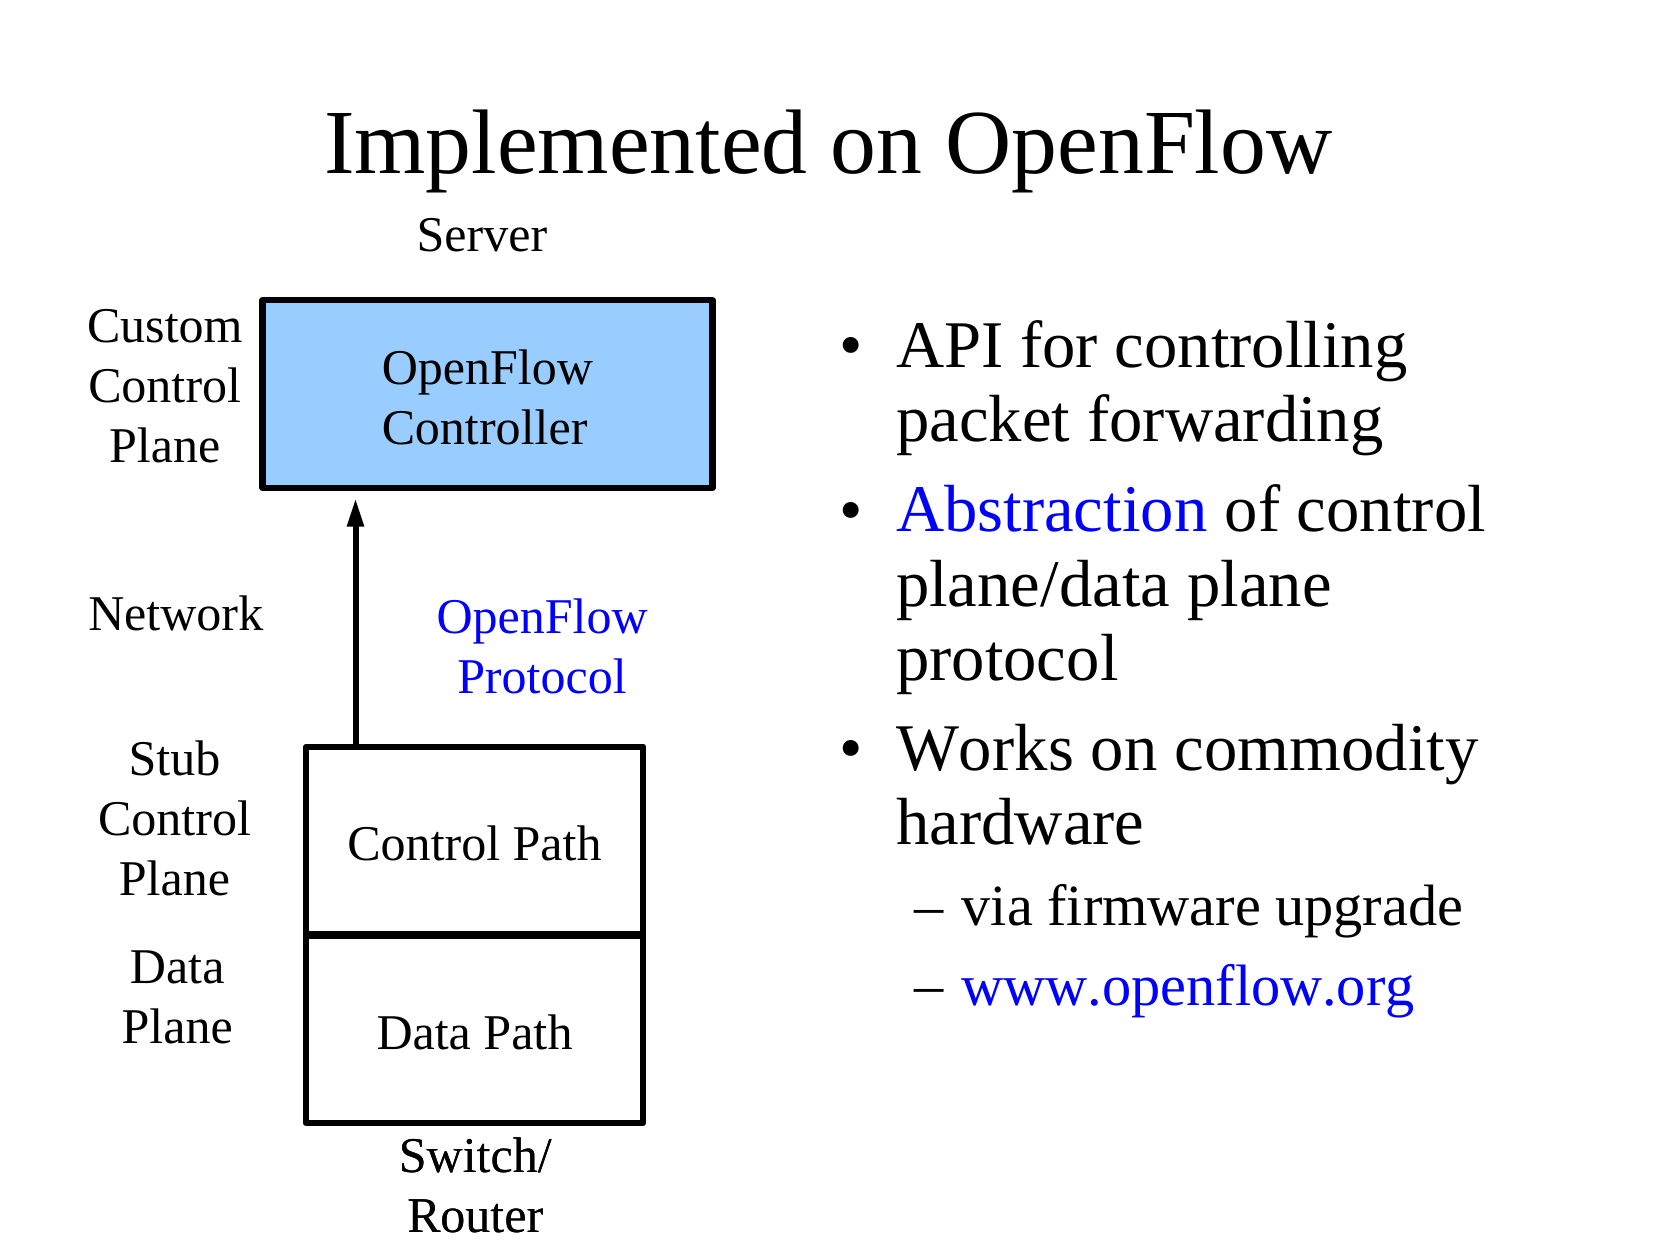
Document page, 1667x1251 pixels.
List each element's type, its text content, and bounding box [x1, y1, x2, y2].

title Implemented on OpenFlow [120, 37, 1538, 247]
text_box OpenFlow Controller [262, 300, 713, 488]
list API for controlling packet forwarding Abstraction of control plane/data plane protocol Works on commodity hardware via firmware upgrade www.openflow.org [825, 300, 1542, 1112]
text_box Stub Control Plane [83, 718, 267, 914]
text_box Switch/ Router [384, 1123, 568, 1251]
text_box Custom Control Plane [72, 285, 257, 480]
text_box Data Plane [106, 925, 249, 1061]
text_box Server [401, 194, 563, 269]
text_box OpenFlow Protocol [421, 576, 664, 714]
text_box Control Path [305, 746, 644, 935]
text_box Data Path [305, 935, 644, 1123]
text_box Network [73, 573, 279, 681]
